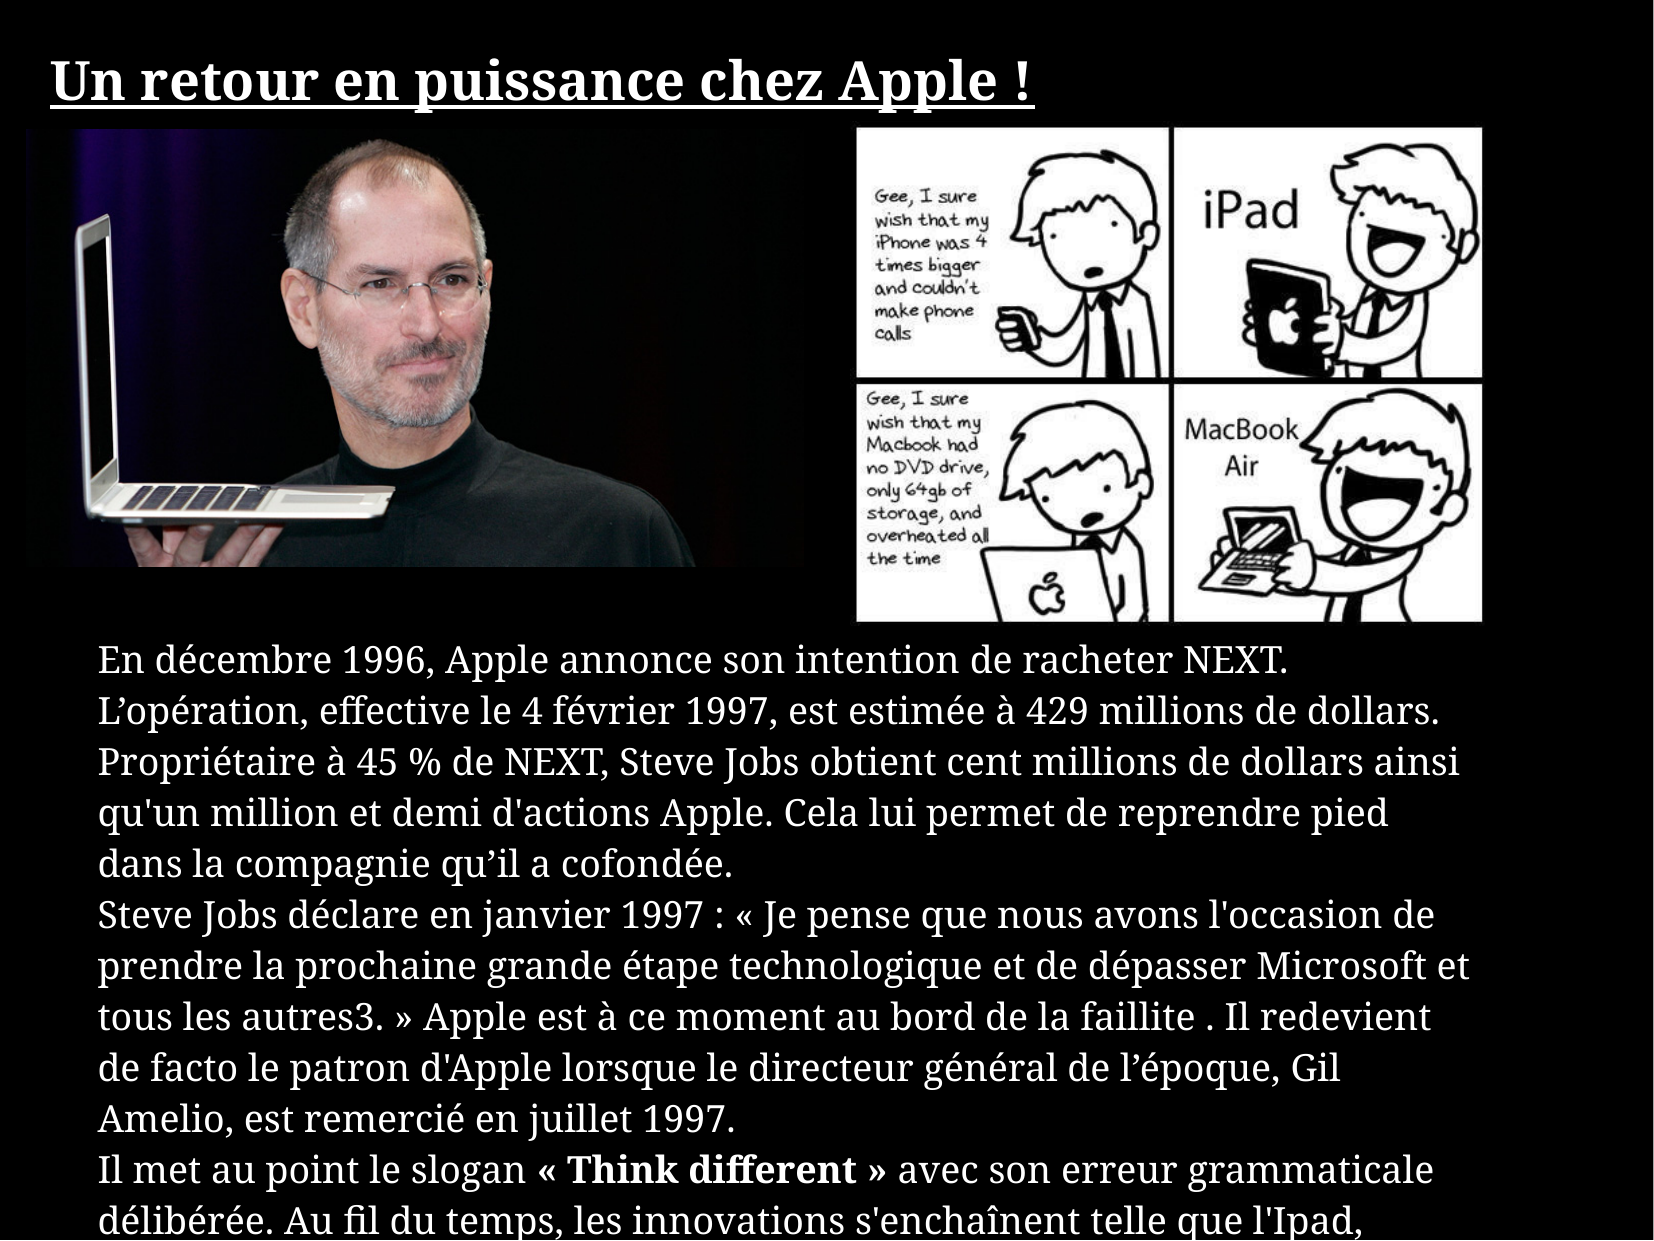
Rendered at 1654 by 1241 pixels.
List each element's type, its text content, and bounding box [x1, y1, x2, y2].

picture [26, 129, 804, 568]
text_box En décembre 1996, Apple annonce son intention de racheter NEXT. L’opération, effective le 4 février 1997, est estimée à 429 millions de dollars. Propriétaire à 45 % de NEXT, Steve Jobs obtient cent millions de dollars ainsi qu'un million et demi d'actions Apple. Cela lui permet de reprendre pied dans la compagnie qu’il a cofondée. Steve Jobs déclare en janvier 1997 : « Je pense que nous avons l'occasion de prendre la prochaine grande étape technologique et de dépasser Microsoft et tous les autres3. » Apple est à ce moment au bord de la faillite . Il redevient de facto le patron d'Apple lorsque le directeur général de l’époque, Gil Amelio, est remercié en juillet 1997. Il met au point le slogan « Think different » avec son erreur grammaticale délibérée. Au fil du temps, les innovations s'enchaînent telle que l'Ipad, l'Iphone ou encore le Mac Book Pro. [82, 625, 1489, 1241]
text_box Un retour en puissance chez Apple ! [35, 35, 1241, 112]
picture [850, 121, 1489, 626]
